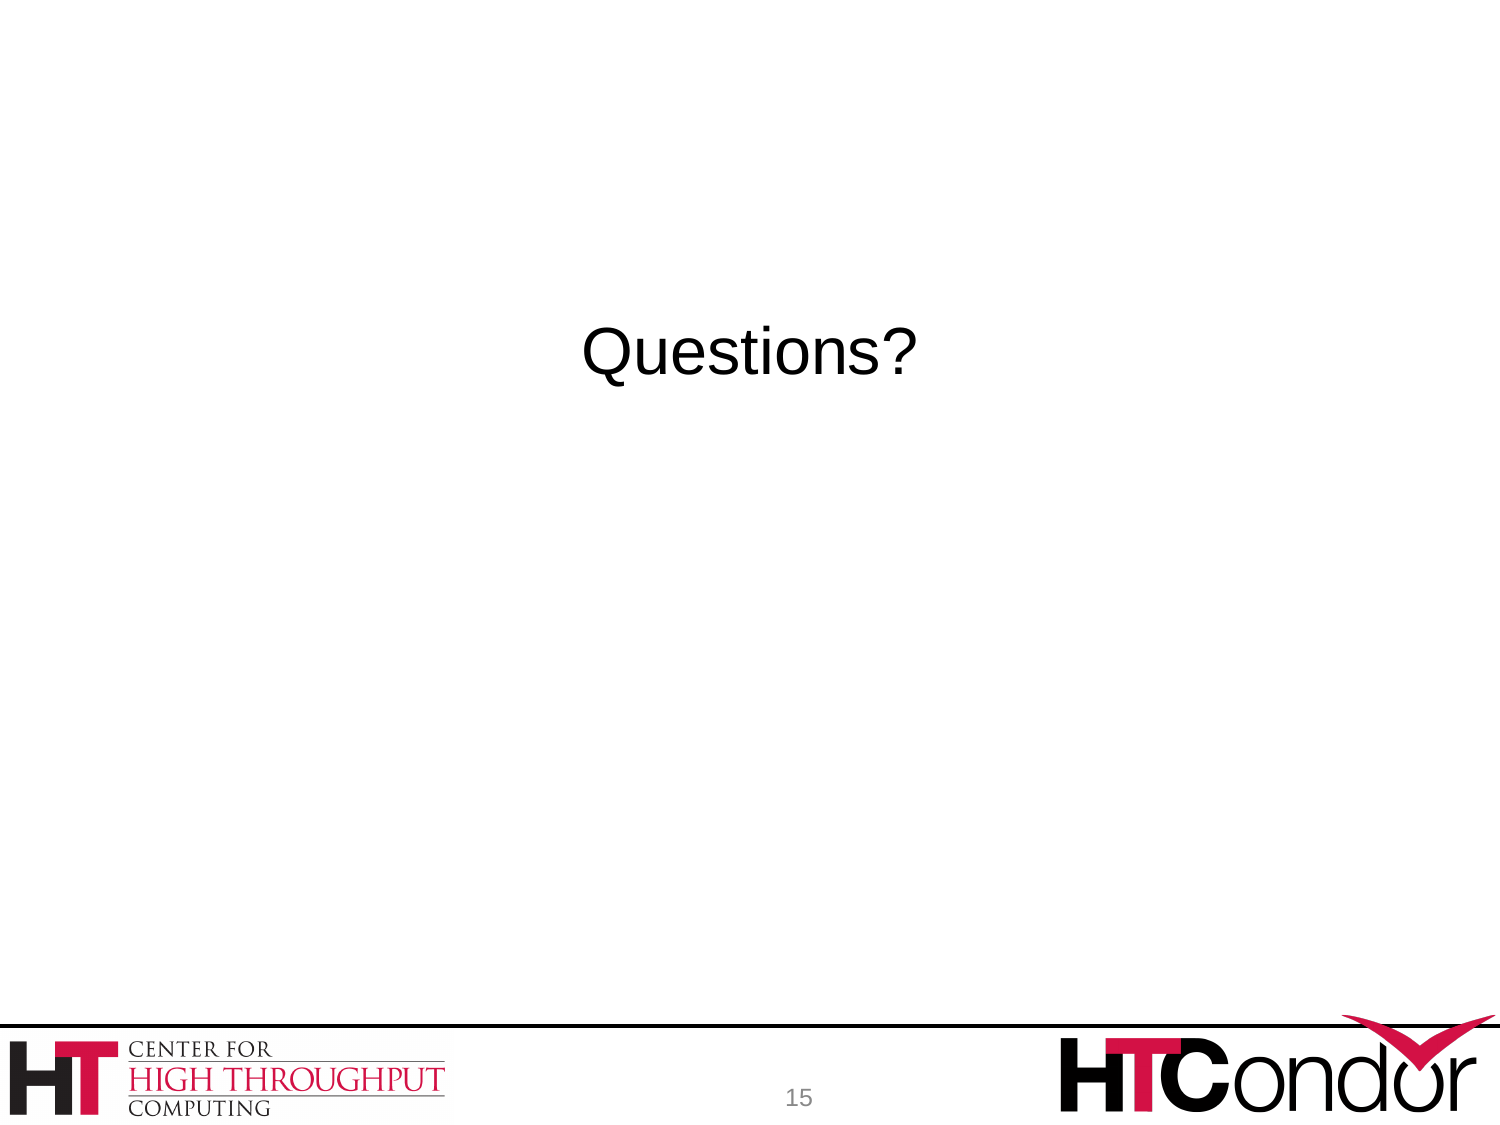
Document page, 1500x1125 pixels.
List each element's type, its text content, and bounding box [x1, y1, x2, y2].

subtitle Questions? [0, 0, 1500, 696]
picture [0, 1029, 454, 1125]
picture [1055, 1014, 1500, 1119]
text_box <number> [624, 1066, 975, 1125]
